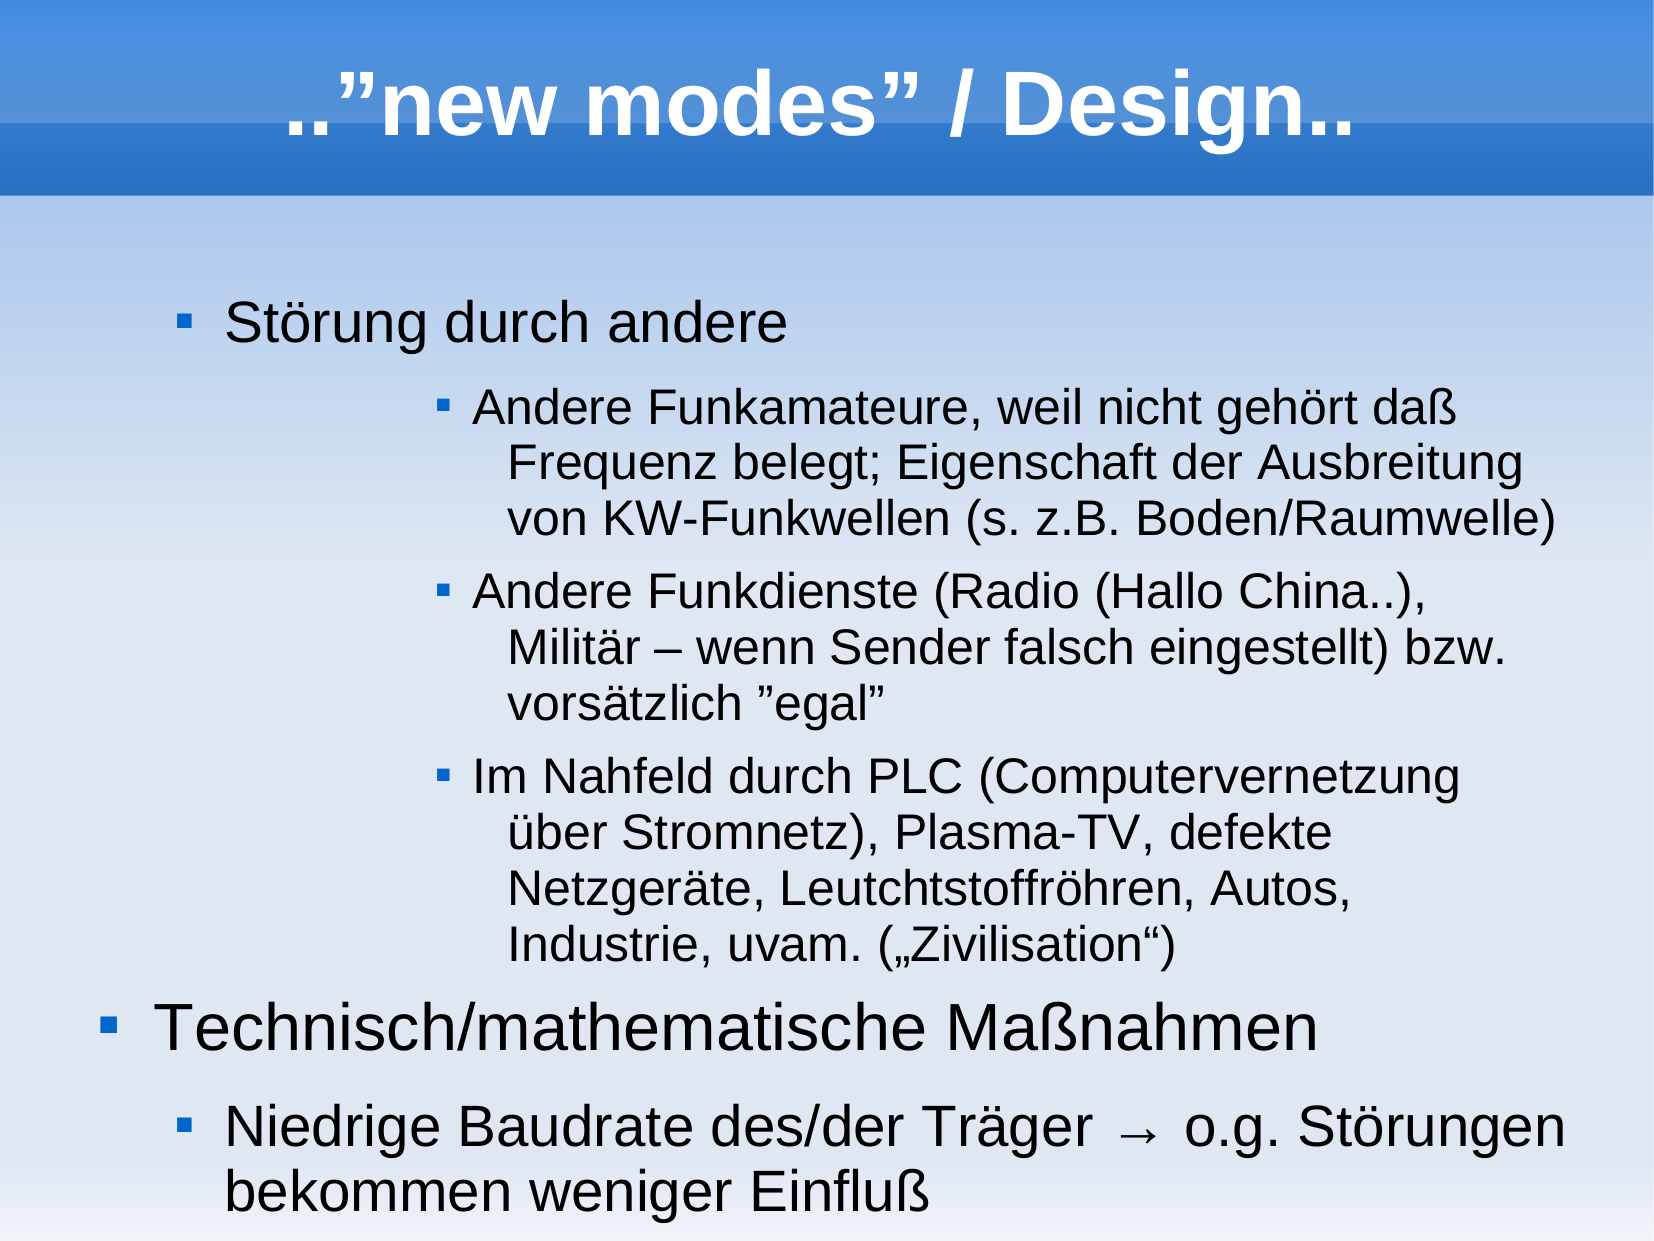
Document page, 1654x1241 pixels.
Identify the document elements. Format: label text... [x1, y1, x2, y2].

list Störung durch andere Andere Funkamateure, weil nicht gehört daß Frequenz belegt; Eigenschaft der Ausbreitung von KW-Funkwellen (s. z.B. Boden/Raumwelle) Andere Funkdienste (Radio (Hallo China..), Militär – wenn Sender falsch eingestellt) bzw. vorsätzlich ”egal” Im Nahfeld durch PLC (Computervernetzung über Stromnetz), Plasma-TV, defekte Netzgeräte, Leutchtstoffröhren, Autos, Industrie, uvam. („Zivilisation“) Technisch/mathematische Maßnahmen Niedrige Baudrate des/der Träger → o.g. Störungen bekommen weniger Einfluß [82, 290, 1571, 1224]
title ..”new modes” / Design.. [76, 7, 1565, 200]
picture [0, 0, 1654, 1241]
